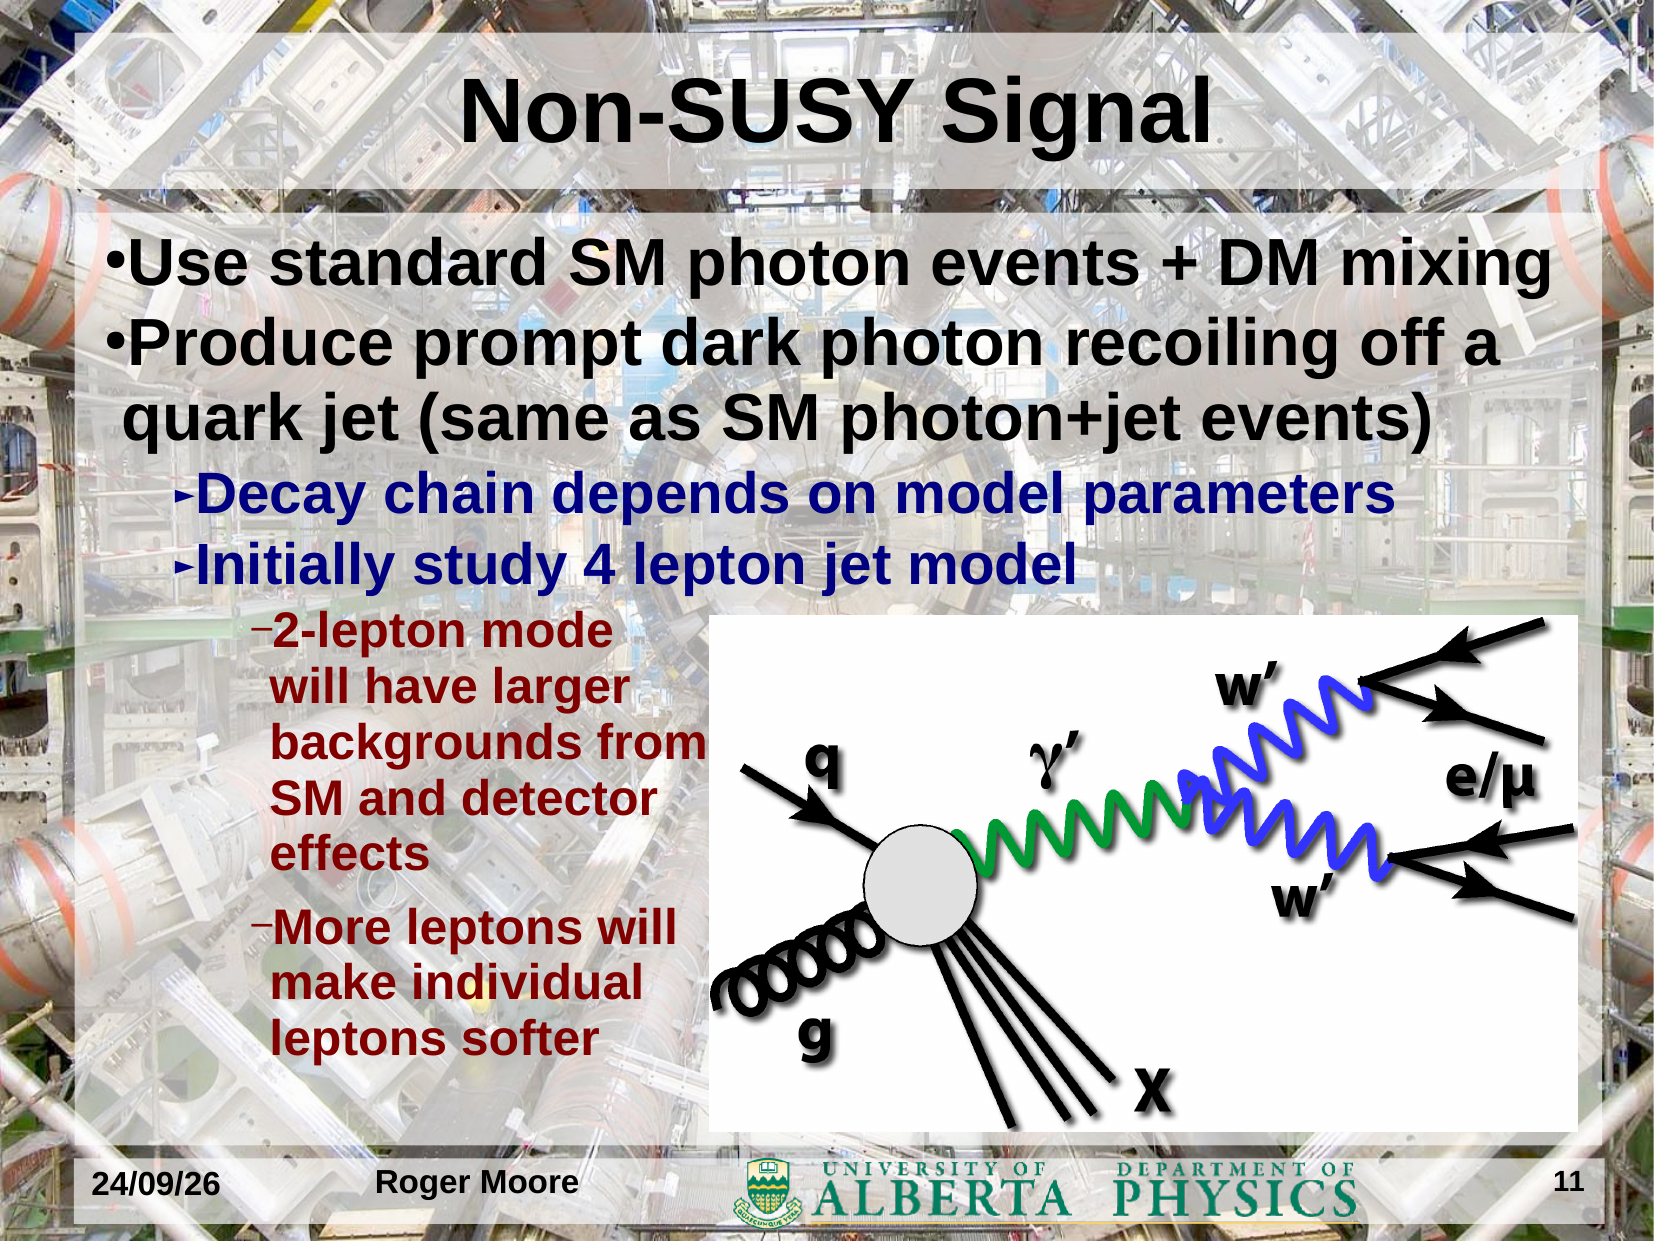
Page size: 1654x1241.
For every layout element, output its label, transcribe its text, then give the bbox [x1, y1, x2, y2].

picture [0, 0, 1654, 1241]
title Non-SUSY Signal [74, 32, 1600, 189]
list Use standard SM photon events + DM mixing Produce prompt dark photon recoiling off a quark jet (same as SM photon+jet events) Decay chain depends on model parameters Initially study 4 lepton jet model 2-lepton mode will have larger backgrounds from SM and detector effects More leptons will make individual leptons softer [74, 212, 1603, 1146]
